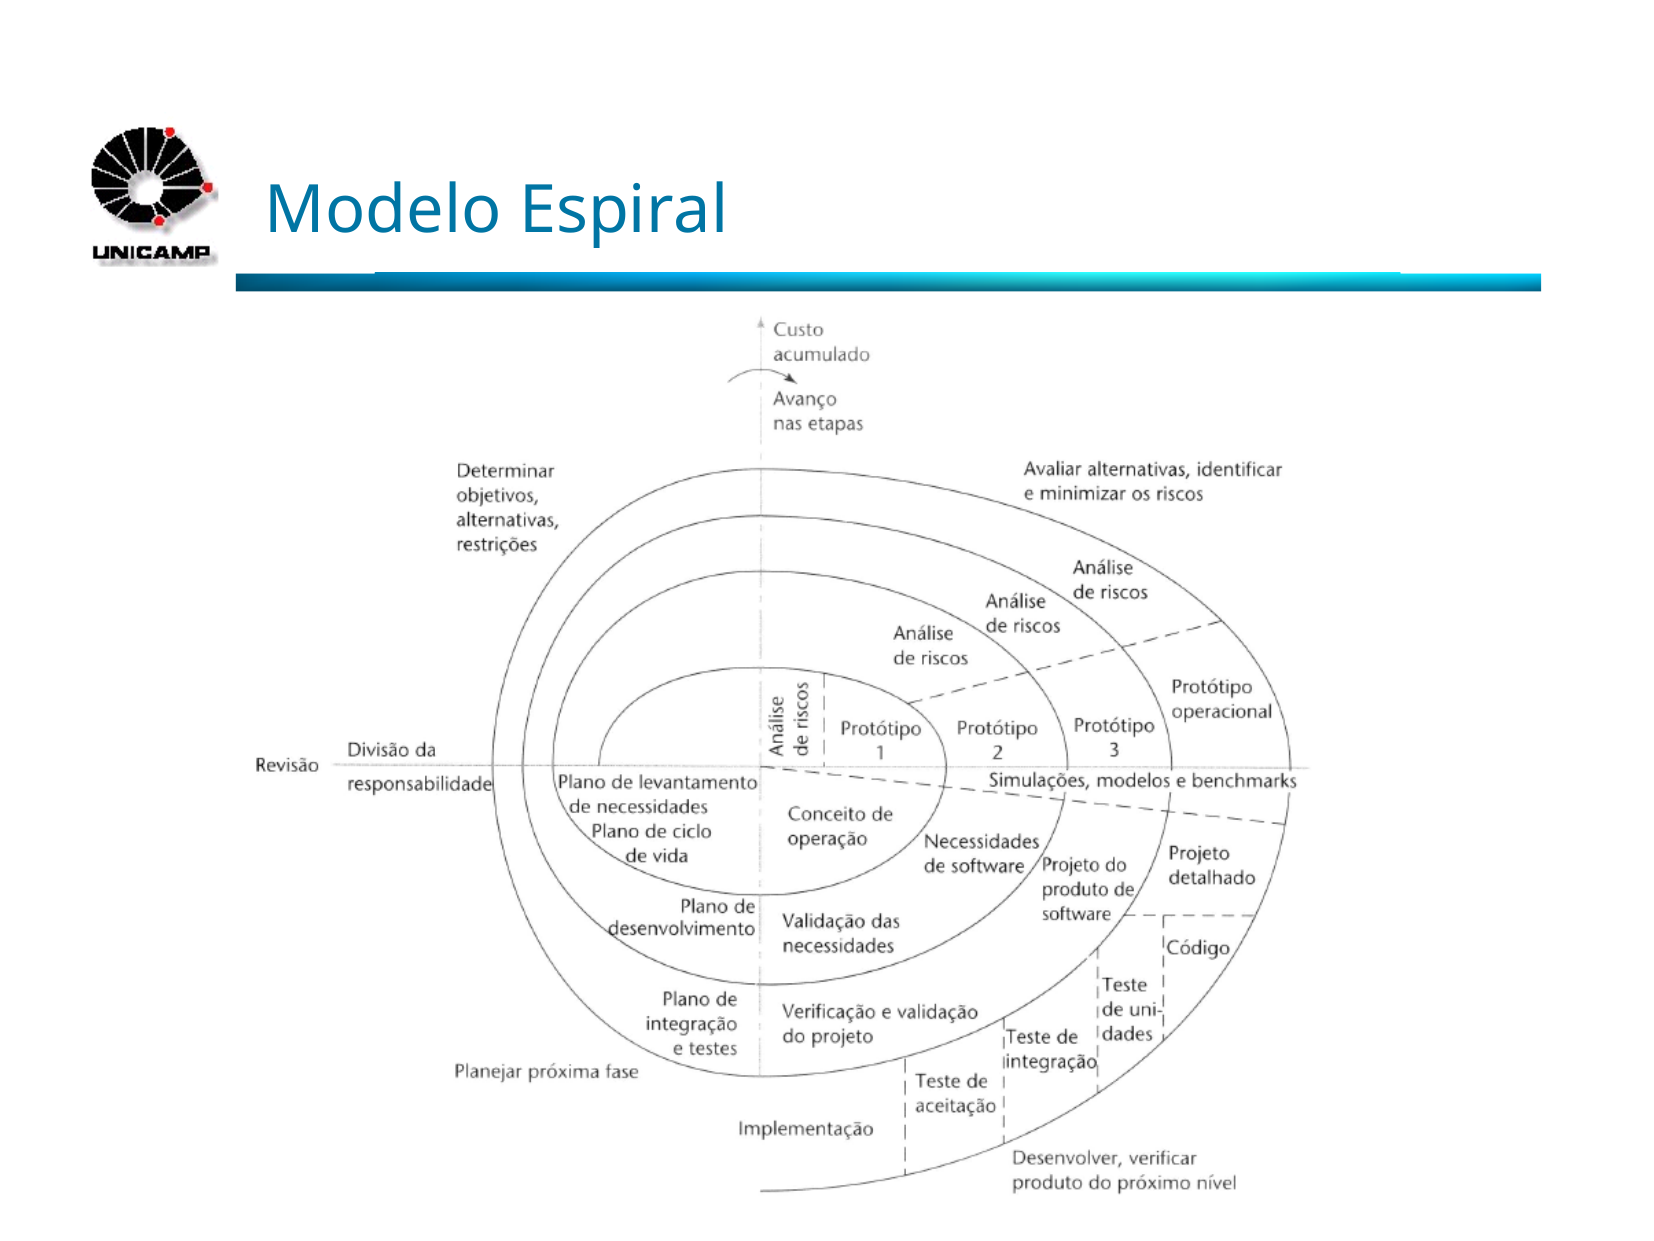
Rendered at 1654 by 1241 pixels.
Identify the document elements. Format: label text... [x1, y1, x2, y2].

title Modelo Espiral [264, 42, 1534, 250]
picture [125, 272, 1654, 1228]
